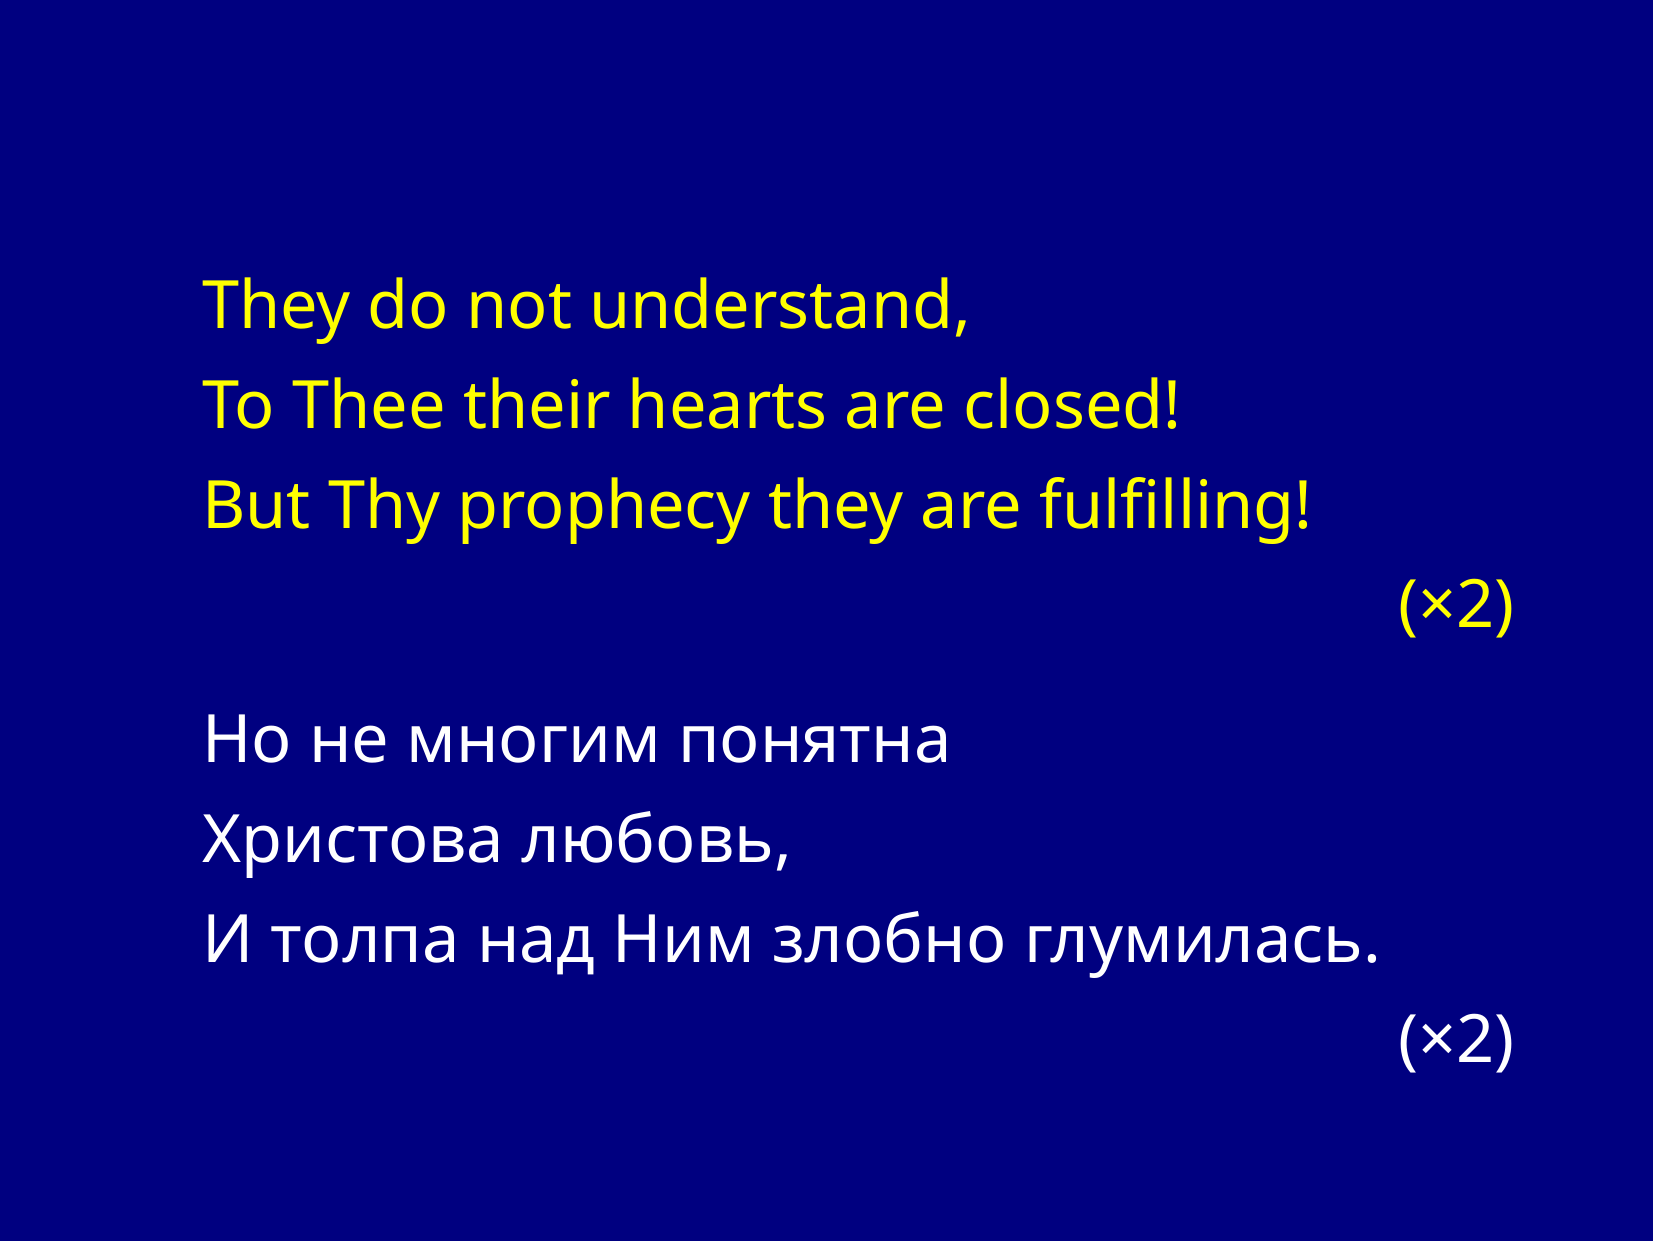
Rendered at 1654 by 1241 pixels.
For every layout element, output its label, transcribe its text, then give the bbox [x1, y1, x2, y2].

text_box Но не многим понятна Христова любовь, И толпа над Ним злобно глумилась. (×2) [75, 675, 1576, 1163]
text_box They do not understand, To Thee their hearts are closed! But Thy prophecy they are fulfilling! (×2) [75, 150, 1653, 638]
